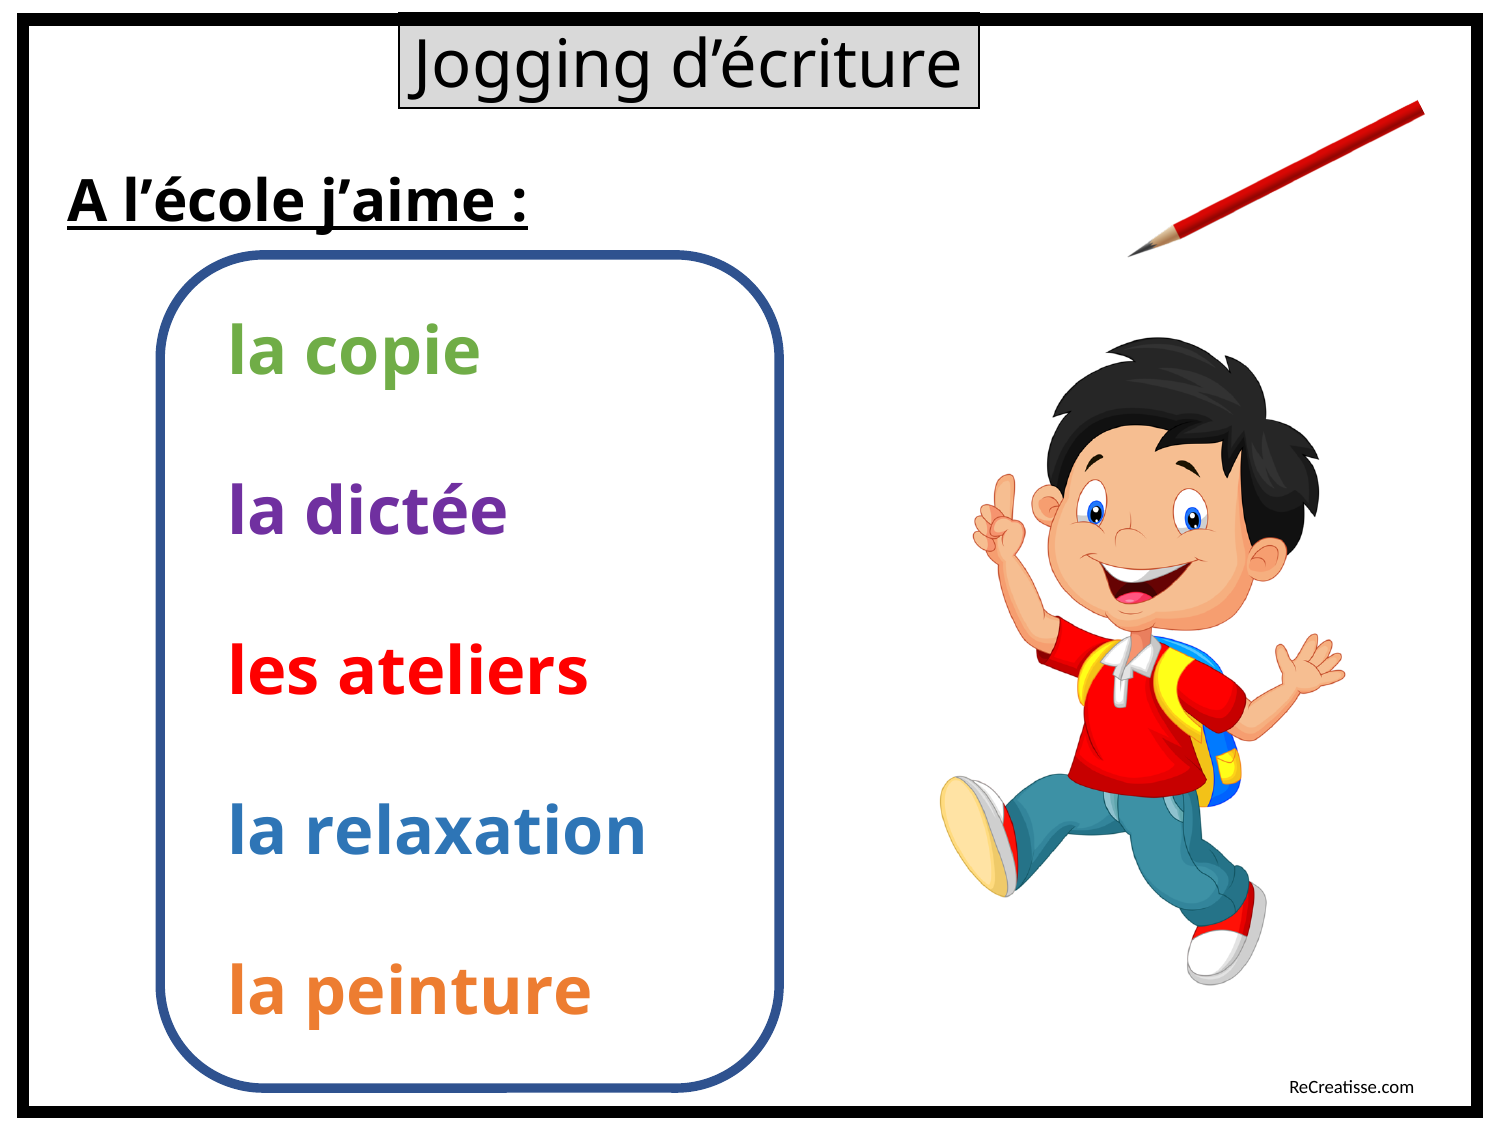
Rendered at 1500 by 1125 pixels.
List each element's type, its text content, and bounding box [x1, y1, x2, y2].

text_box ReCreatisse.com [1274, 1068, 1430, 1105]
picture [916, 312, 1367, 1011]
picture [1118, 89, 1431, 276]
text_box Jogging d’écriture [399, 26, 979, 108]
text_box la copie la dictée les ateliers la relaxation la peinture [212, 300, 663, 1035]
text_box [160, 254, 780, 1089]
text_box A l’école j’aime : [52, 156, 543, 311]
